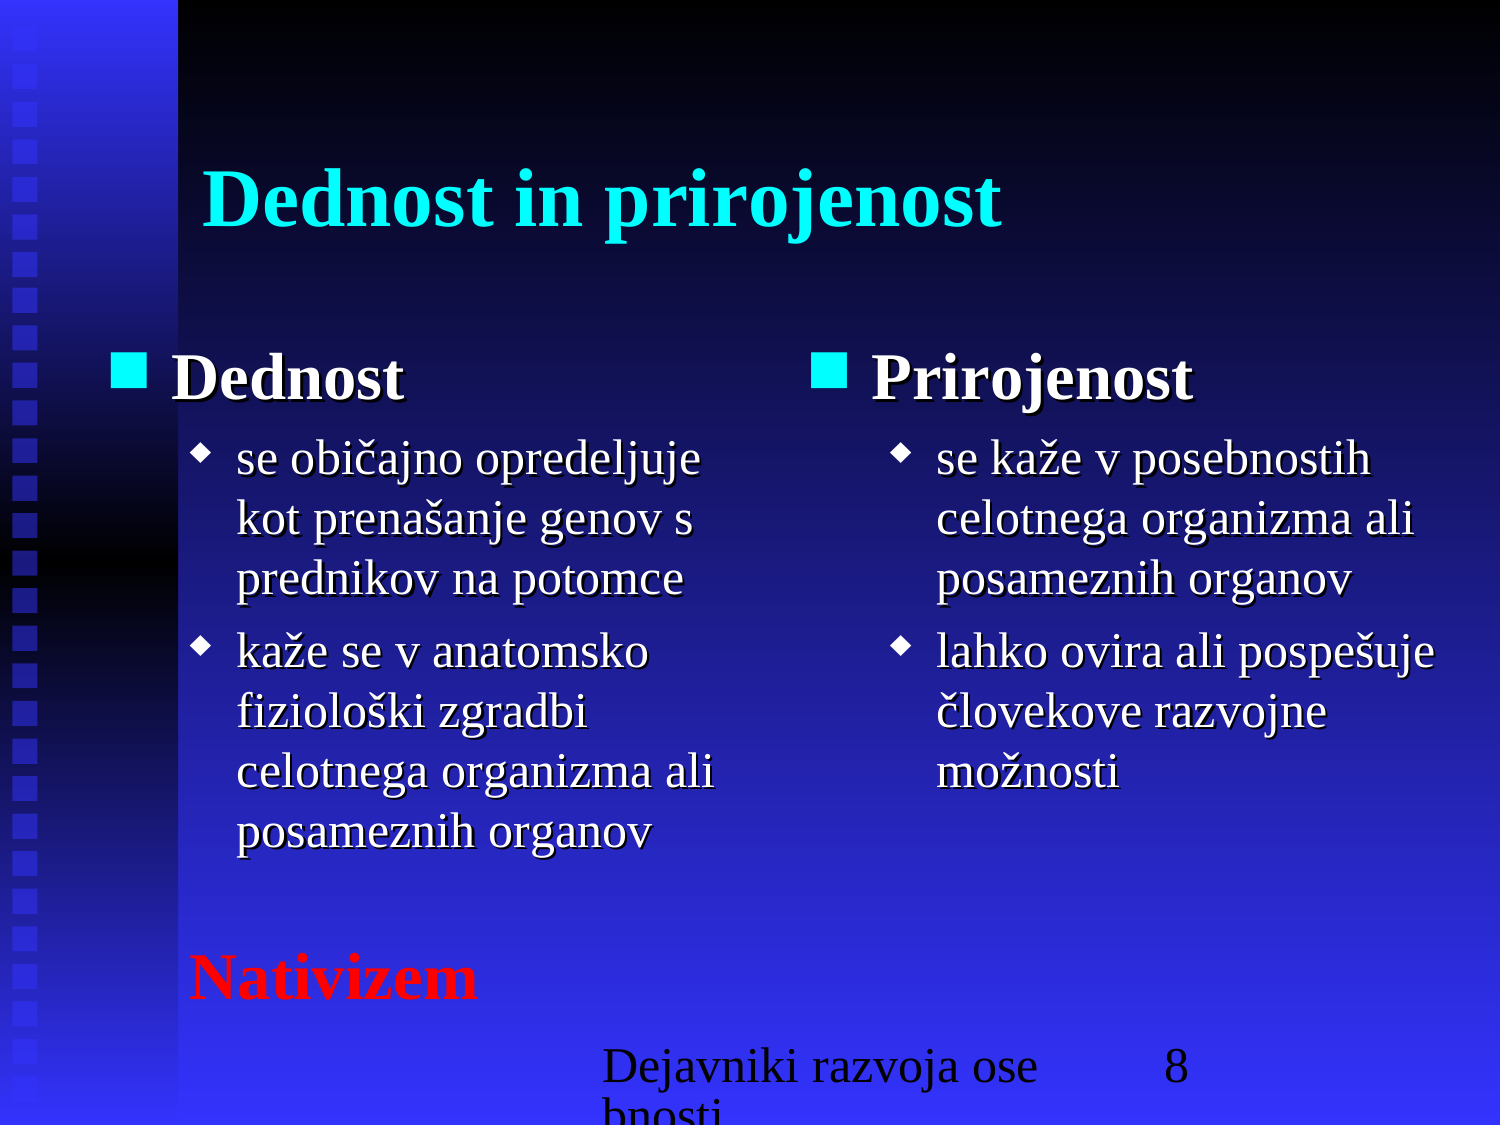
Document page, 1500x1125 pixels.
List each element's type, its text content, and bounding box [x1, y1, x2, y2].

list Prirojenost se kaže v posebnostih celotnega organizma ali posameznih organov lahko ovira ali pospešuje človekove razvojne možnosti [800, 324, 1463, 1001]
list Dednost se običajno opredeljuje kot prenašanje genov s prednikov na potomce kaže se v anatomsko fiziološki zgradbi celotnega organizma ali posameznih organov [99, 324, 763, 949]
title Dednost in prirojenost [187, 107, 1463, 280]
text_box Nativizem [174, 924, 701, 1021]
